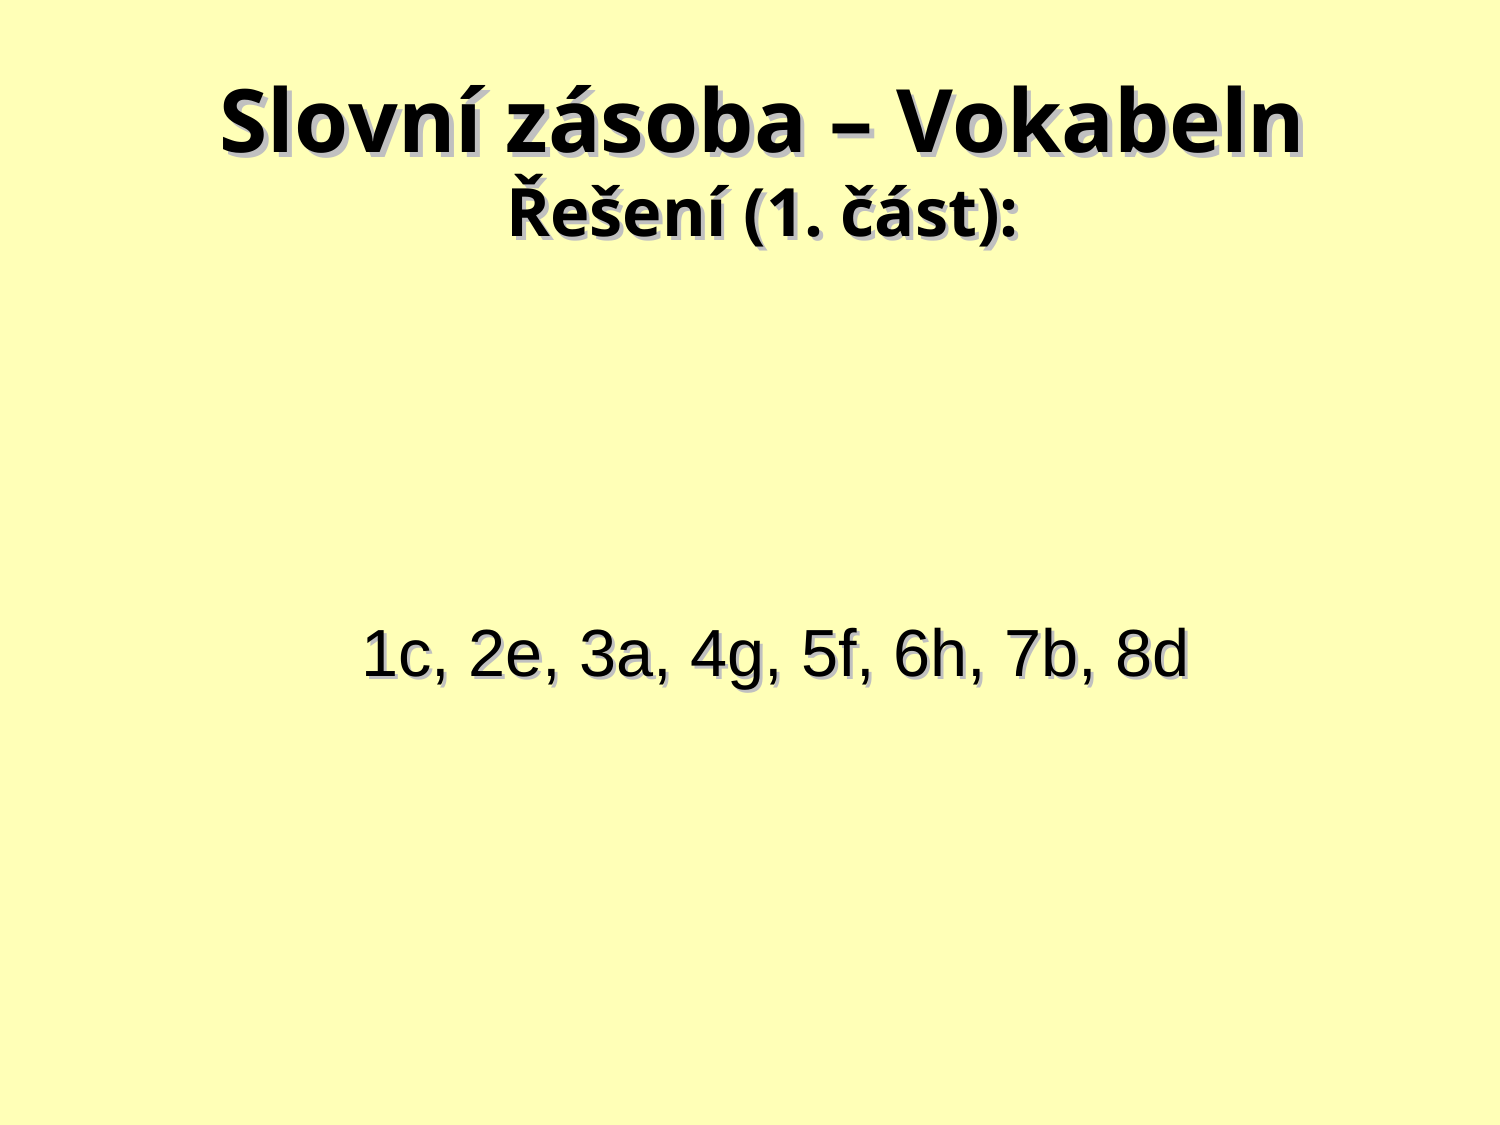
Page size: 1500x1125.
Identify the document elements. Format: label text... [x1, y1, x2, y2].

list 1c, 2e, 3a, 4g, 5f, 6h, 7b, 8d [137, 312, 1451, 1000]
title Slovní zásoba – Vokabeln Řešení (1. část): [75, 40, 1451, 276]
